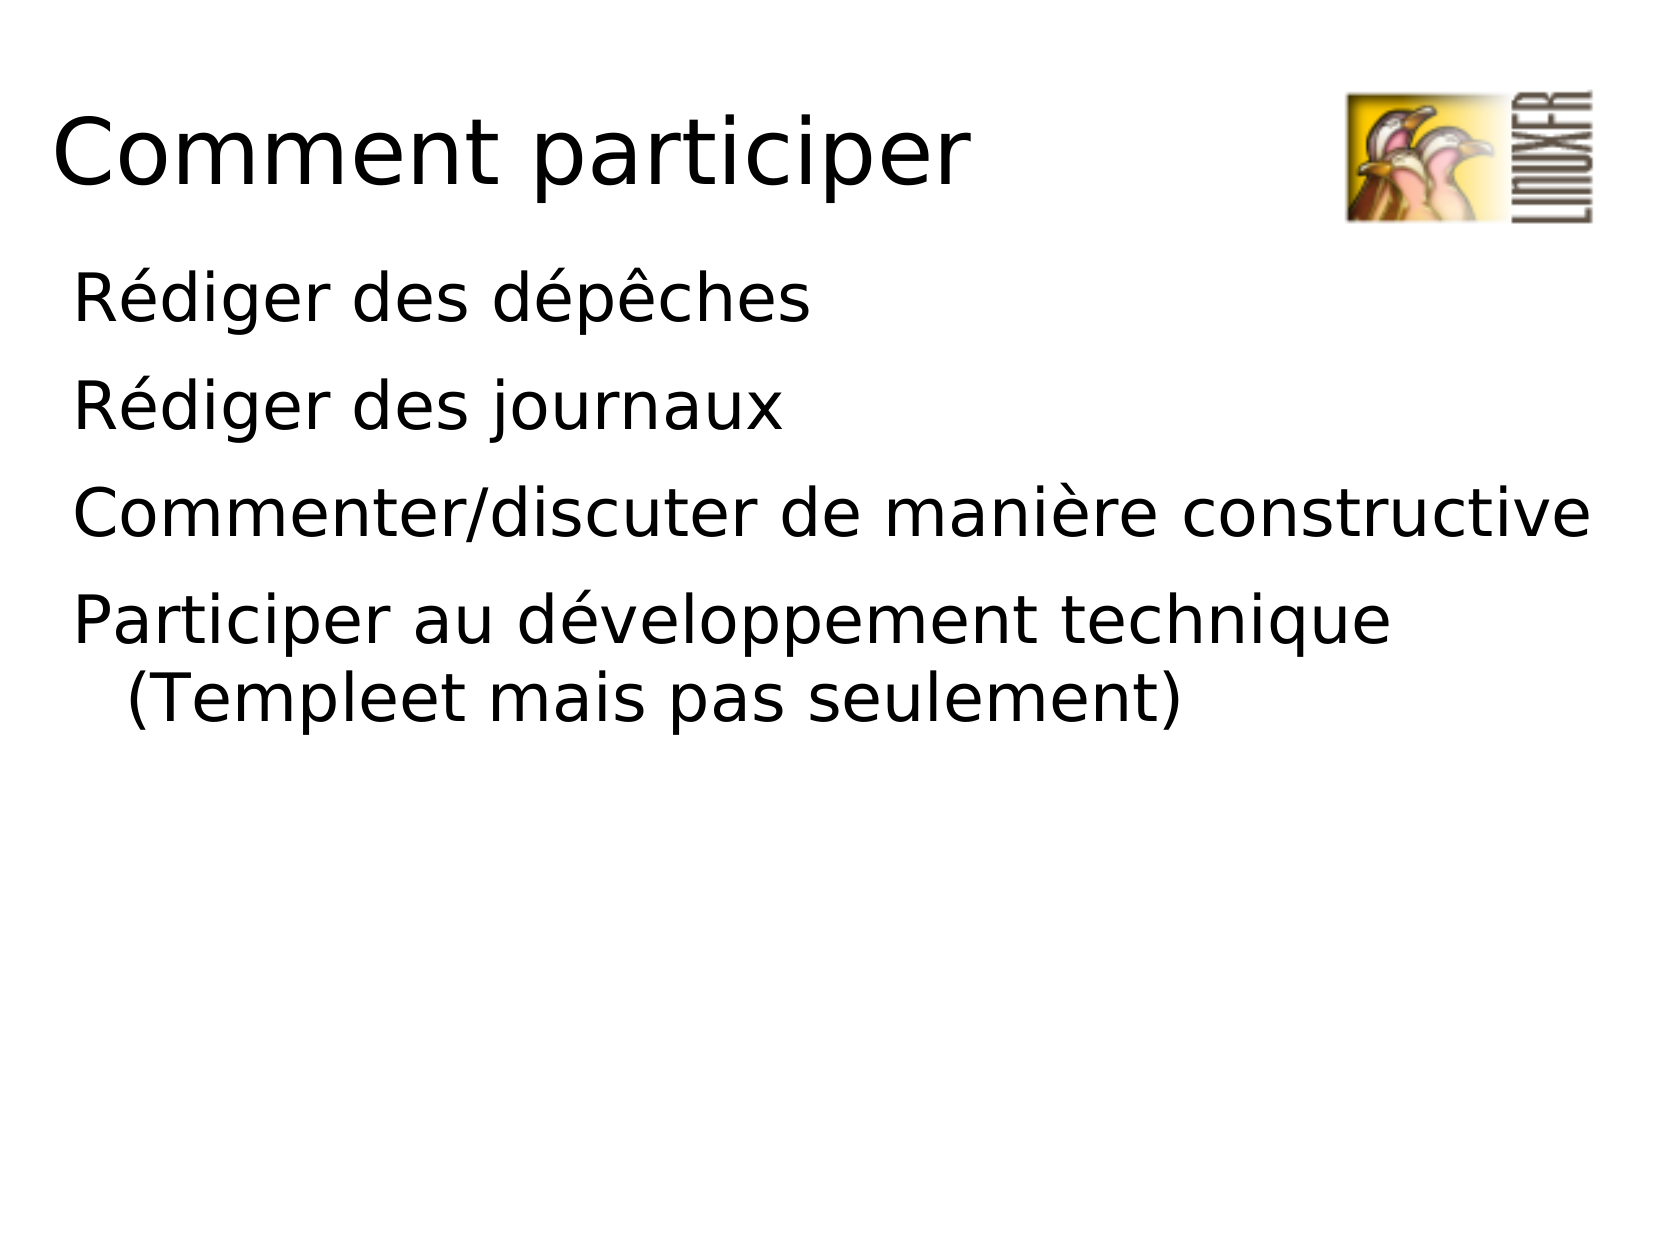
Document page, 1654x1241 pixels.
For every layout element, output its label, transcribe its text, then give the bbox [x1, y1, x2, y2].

list Rédiger des dépêches Rédiger des journaux Commenter/discuter de manière constructive Participer au développement technique (Templeet mais pas seulement) [54, 259, 1628, 1103]
title Comment participer [51, 49, 1342, 257]
picture [1342, 88, 1601, 229]
